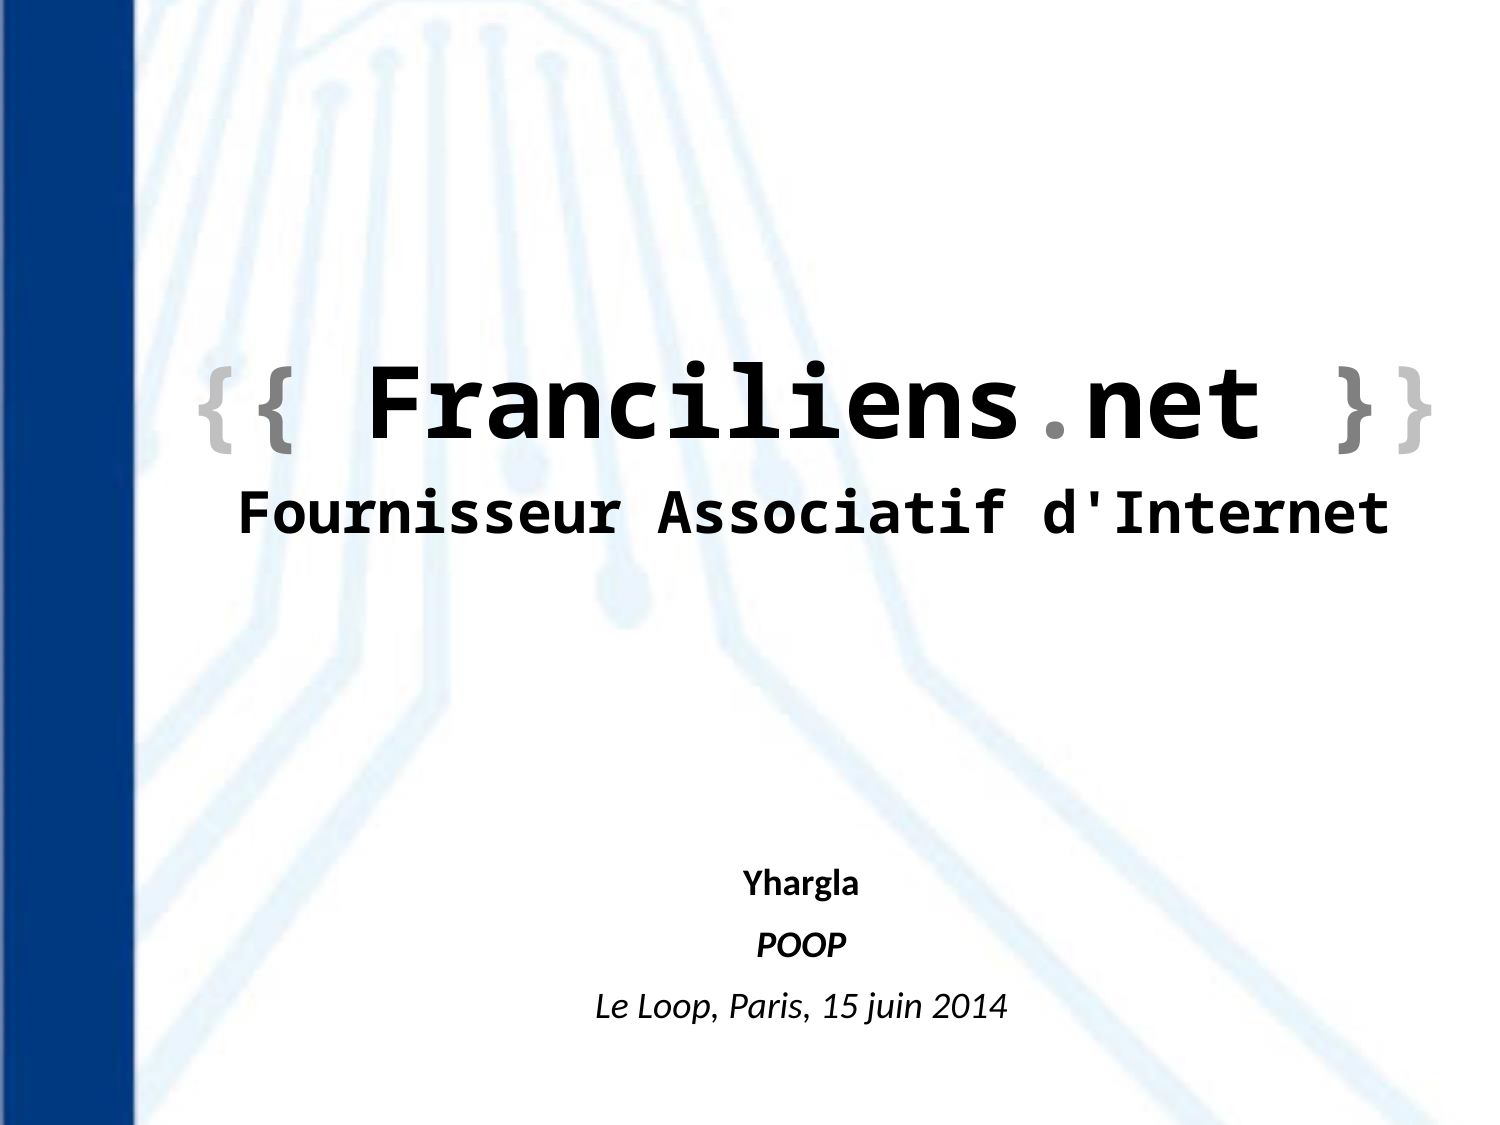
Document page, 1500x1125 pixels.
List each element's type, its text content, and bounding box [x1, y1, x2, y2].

text_box {{ Franciliens.net }} Fournisseur Associatif d'Internet [141, 330, 1489, 553]
list [75, 262, 734, 916]
picture [0, 0, 1500, 1125]
text_box Yhargla POOP Le Loop, Paris, 15 juin 2014 [315, 850, 1288, 1048]
